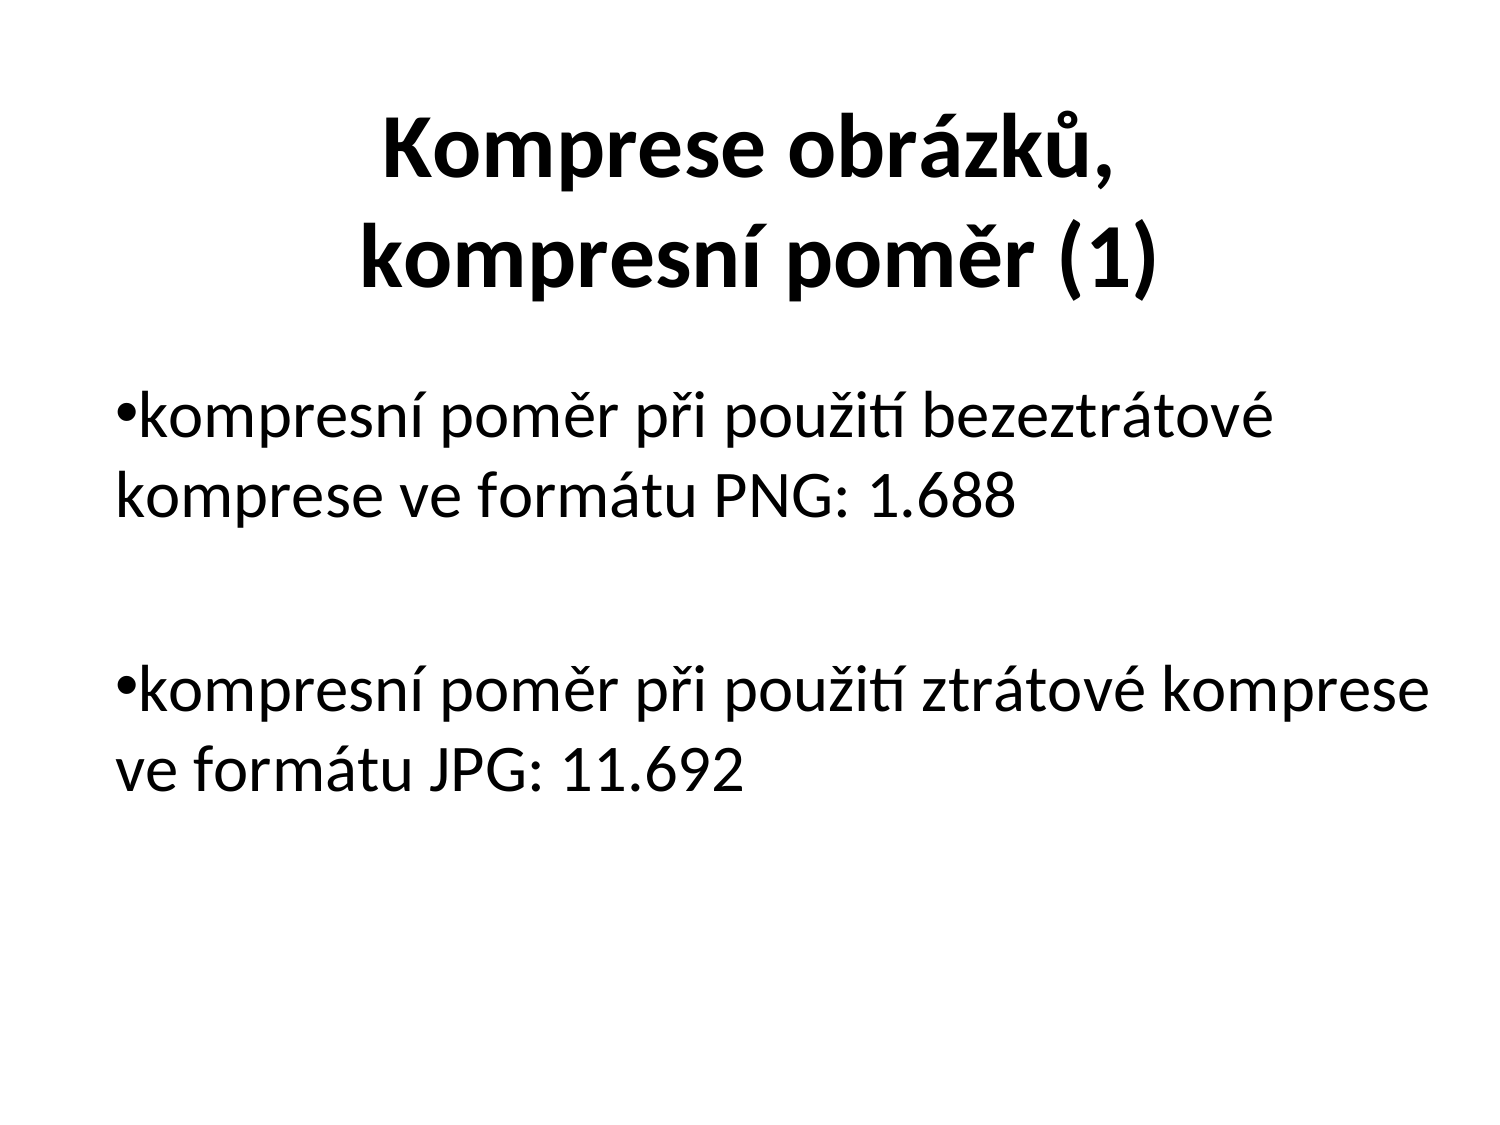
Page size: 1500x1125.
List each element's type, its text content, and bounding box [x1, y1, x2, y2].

list kompresní poměr při použití bezeztrátové komprese ve formátu PNG: 1.688 kompresní poměr při použití ztrátové komprese ve formátu JPG: 11.692 [100, 267, 1451, 1010]
title Komprese obrázků, kompresní poměr (1) [85, 78, 1436, 314]
